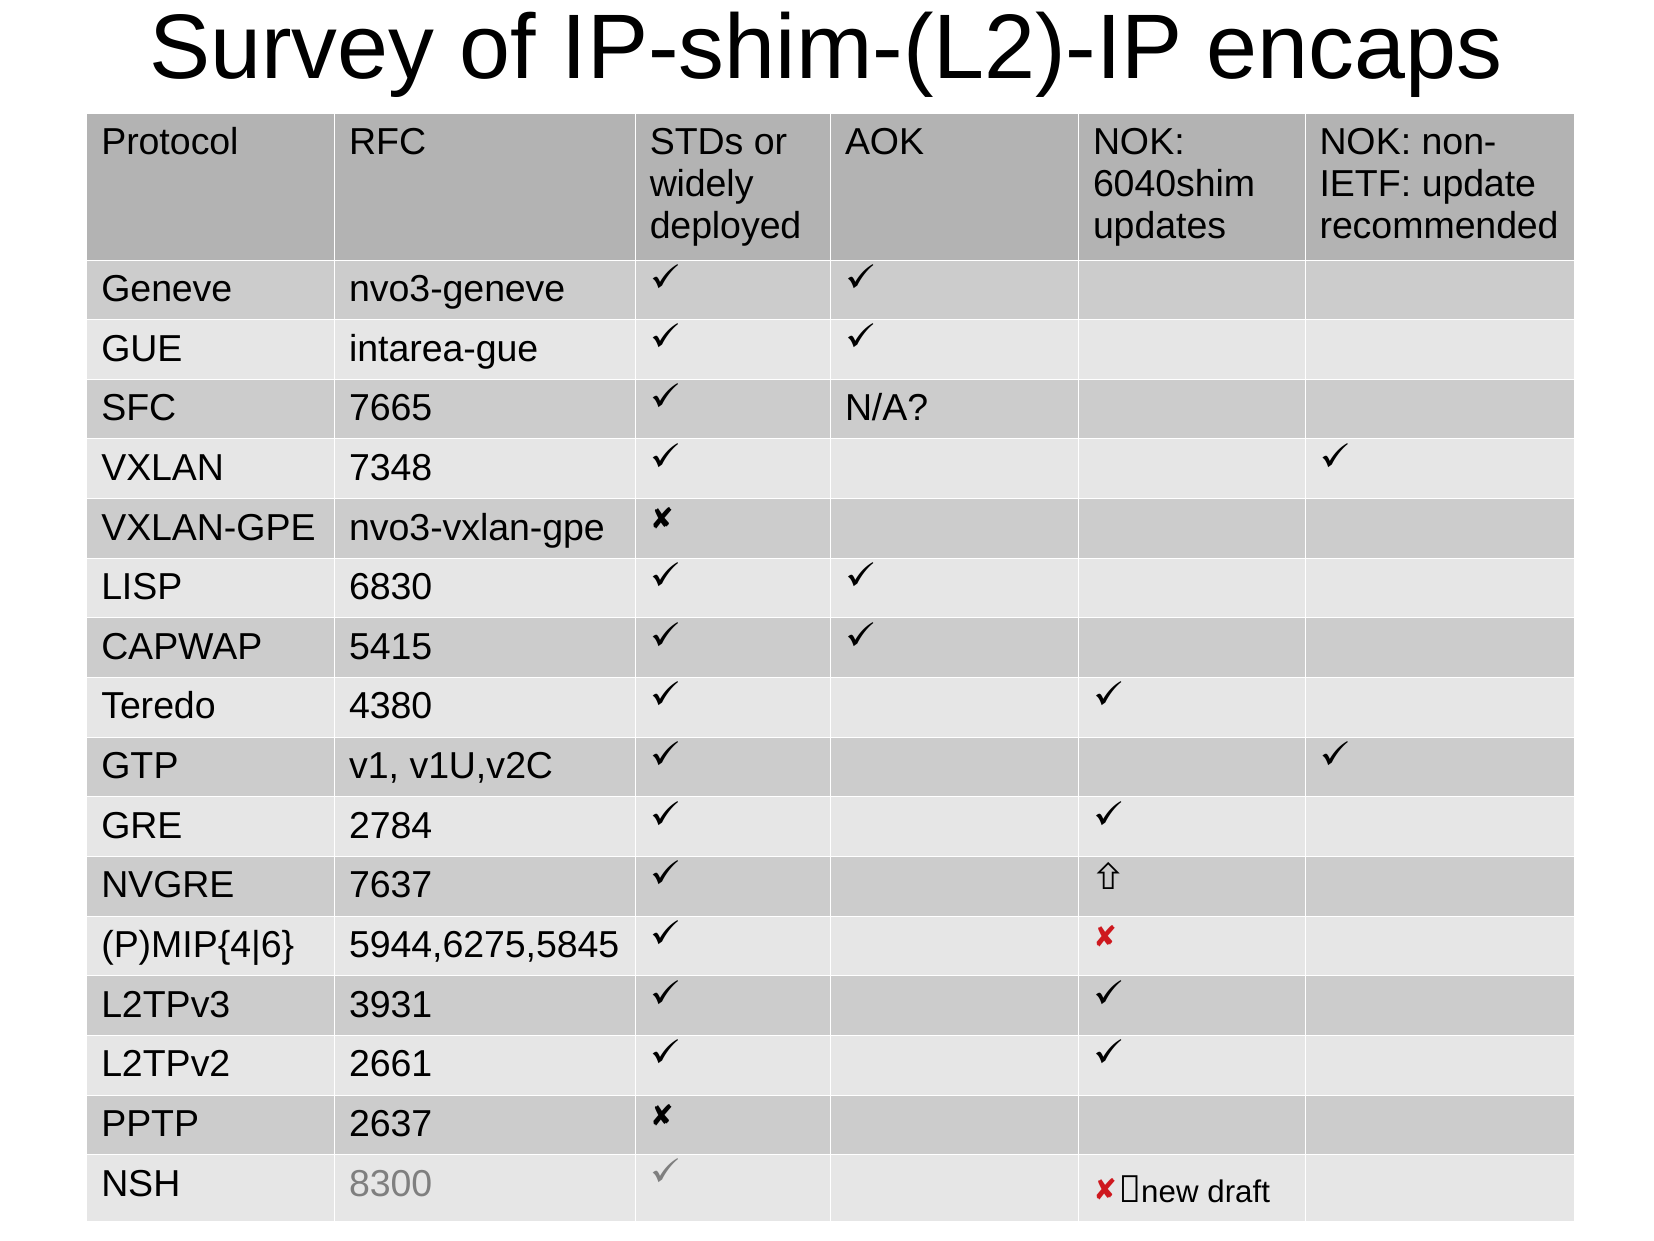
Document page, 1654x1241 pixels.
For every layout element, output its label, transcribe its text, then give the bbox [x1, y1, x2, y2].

table_cell N/A? [831, 380, 1078, 438]
table_cell VXLAN-GPE [87, 499, 334, 558]
table_cell [1306, 320, 1574, 379]
title Survey of IP-shim-(L2)-IP encaps [82, 0, 1571, 151]
table_cell CAPWAP [87, 618, 334, 677]
table_cell nvo3-geneve [335, 261, 635, 319]
table_cell [1079, 559, 1305, 617]
table_cell [1079, 618, 1305, 677]
table_cell GRE [87, 797, 334, 856]
table_cell  [1079, 1036, 1305, 1095]
table_cell L2TPv2 [87, 1036, 334, 1095]
table_cell  [636, 618, 830, 677]
table_cell  [831, 261, 1078, 319]
table_cell [831, 1036, 1078, 1095]
table_cell NVGRE [87, 857, 334, 916]
table_cell [1306, 618, 1574, 677]
table_cell 5415 [335, 618, 635, 677]
table_cell 2637 [335, 1096, 635, 1154]
table_cell  [636, 797, 830, 856]
table_cell  [1306, 738, 1574, 796]
table_cell  [636, 857, 830, 916]
table_cell  [1079, 857, 1305, 916]
table_cell [831, 1096, 1078, 1154]
table_cell  [636, 1096, 830, 1154]
table_cell  [636, 678, 830, 737]
table_cell GUE [87, 320, 334, 379]
table_header Protocol [87, 114, 334, 260]
table_cell GTP [87, 738, 334, 796]
table_cell  [1079, 976, 1305, 1035]
table_cell 7348 [335, 439, 635, 498]
table_cell  [831, 559, 1078, 617]
table_cell 4380 [335, 678, 635, 737]
table_cell Geneve [87, 261, 334, 319]
table_cell  [1079, 797, 1305, 856]
table_cell [1306, 380, 1574, 438]
table_cell [831, 1155, 1078, 1221]
table_cell  [636, 1036, 830, 1095]
table_cell  [636, 439, 830, 498]
table_header STDs or widely deployed [636, 114, 830, 260]
table_cell 5944,6275,5845 [335, 917, 635, 975]
table_header NOK: 6040shim updates [1079, 114, 1305, 260]
table_cell L2TPv3 [87, 976, 334, 1035]
table_cell  [1079, 678, 1305, 737]
table_header AOK [831, 114, 1078, 260]
table_cell [831, 857, 1078, 916]
table_cell  [1079, 917, 1305, 975]
table_cell [831, 976, 1078, 1035]
table_cell [1306, 976, 1574, 1035]
table_cell [1306, 499, 1574, 558]
table_cell [1306, 1155, 1574, 1221]
table_cell [831, 797, 1078, 856]
table_cell LISP [87, 559, 334, 617]
table_cell [1079, 1096, 1305, 1154]
table_cell  [1306, 439, 1574, 498]
table_cell [1079, 380, 1305, 438]
table_cell PPTP [87, 1096, 334, 1154]
table_cell 7637 [335, 857, 635, 916]
table_cell (P)MIP{4|6} [87, 917, 334, 975]
table_cell 3931 [335, 976, 635, 1035]
table_cell v1, v1U,v2C [335, 738, 635, 796]
table_cell  [636, 499, 830, 558]
table_cell nvo3-vxlan-gpe [335, 499, 635, 558]
table_cell [1079, 499, 1305, 558]
table_cell [1306, 559, 1574, 617]
table_cell 8300 [335, 1155, 635, 1221]
table_cell NSH [87, 1155, 334, 1221]
table_cell VXLAN [87, 439, 334, 498]
table_cell [1079, 320, 1305, 379]
table_header RFC [335, 114, 635, 260]
table_cell  [636, 738, 830, 796]
table_cell  [636, 380, 830, 438]
table_header NOK: non-IETF: update recommended [1306, 114, 1574, 260]
table_cell  [636, 559, 830, 617]
table_cell [1079, 738, 1305, 796]
table_cell [1306, 1096, 1574, 1154]
table_cell 6830 [335, 559, 635, 617]
table_cell [1306, 1036, 1574, 1095]
table_cell  [831, 320, 1078, 379]
table_cell [831, 499, 1078, 558]
table_cell  [636, 261, 830, 319]
table_cell intarea-gue [335, 320, 635, 379]
table_cell [1306, 261, 1574, 319]
table_cell  [831, 618, 1078, 677]
table_cell  [636, 320, 830, 379]
table_cell [1079, 261, 1305, 319]
table_cell Teredo [87, 678, 334, 737]
table_cell  [636, 1155, 830, 1221]
table_cell [1306, 678, 1574, 737]
table_cell [1079, 439, 1305, 498]
table_cell [1306, 857, 1574, 916]
table_cell 2661 [335, 1036, 635, 1095]
table_cell new draft [1079, 1155, 1305, 1221]
table_cell [1306, 797, 1574, 856]
table_cell [831, 439, 1078, 498]
table_cell SFC [87, 380, 334, 438]
table_cell [831, 917, 1078, 975]
table_cell 2784 [335, 797, 635, 856]
table_cell  [636, 976, 830, 1035]
table_cell  [636, 917, 830, 975]
table_cell [831, 678, 1078, 737]
table_cell [1306, 917, 1574, 975]
table_cell [831, 738, 1078, 796]
table_cell 7665 [335, 380, 635, 438]
